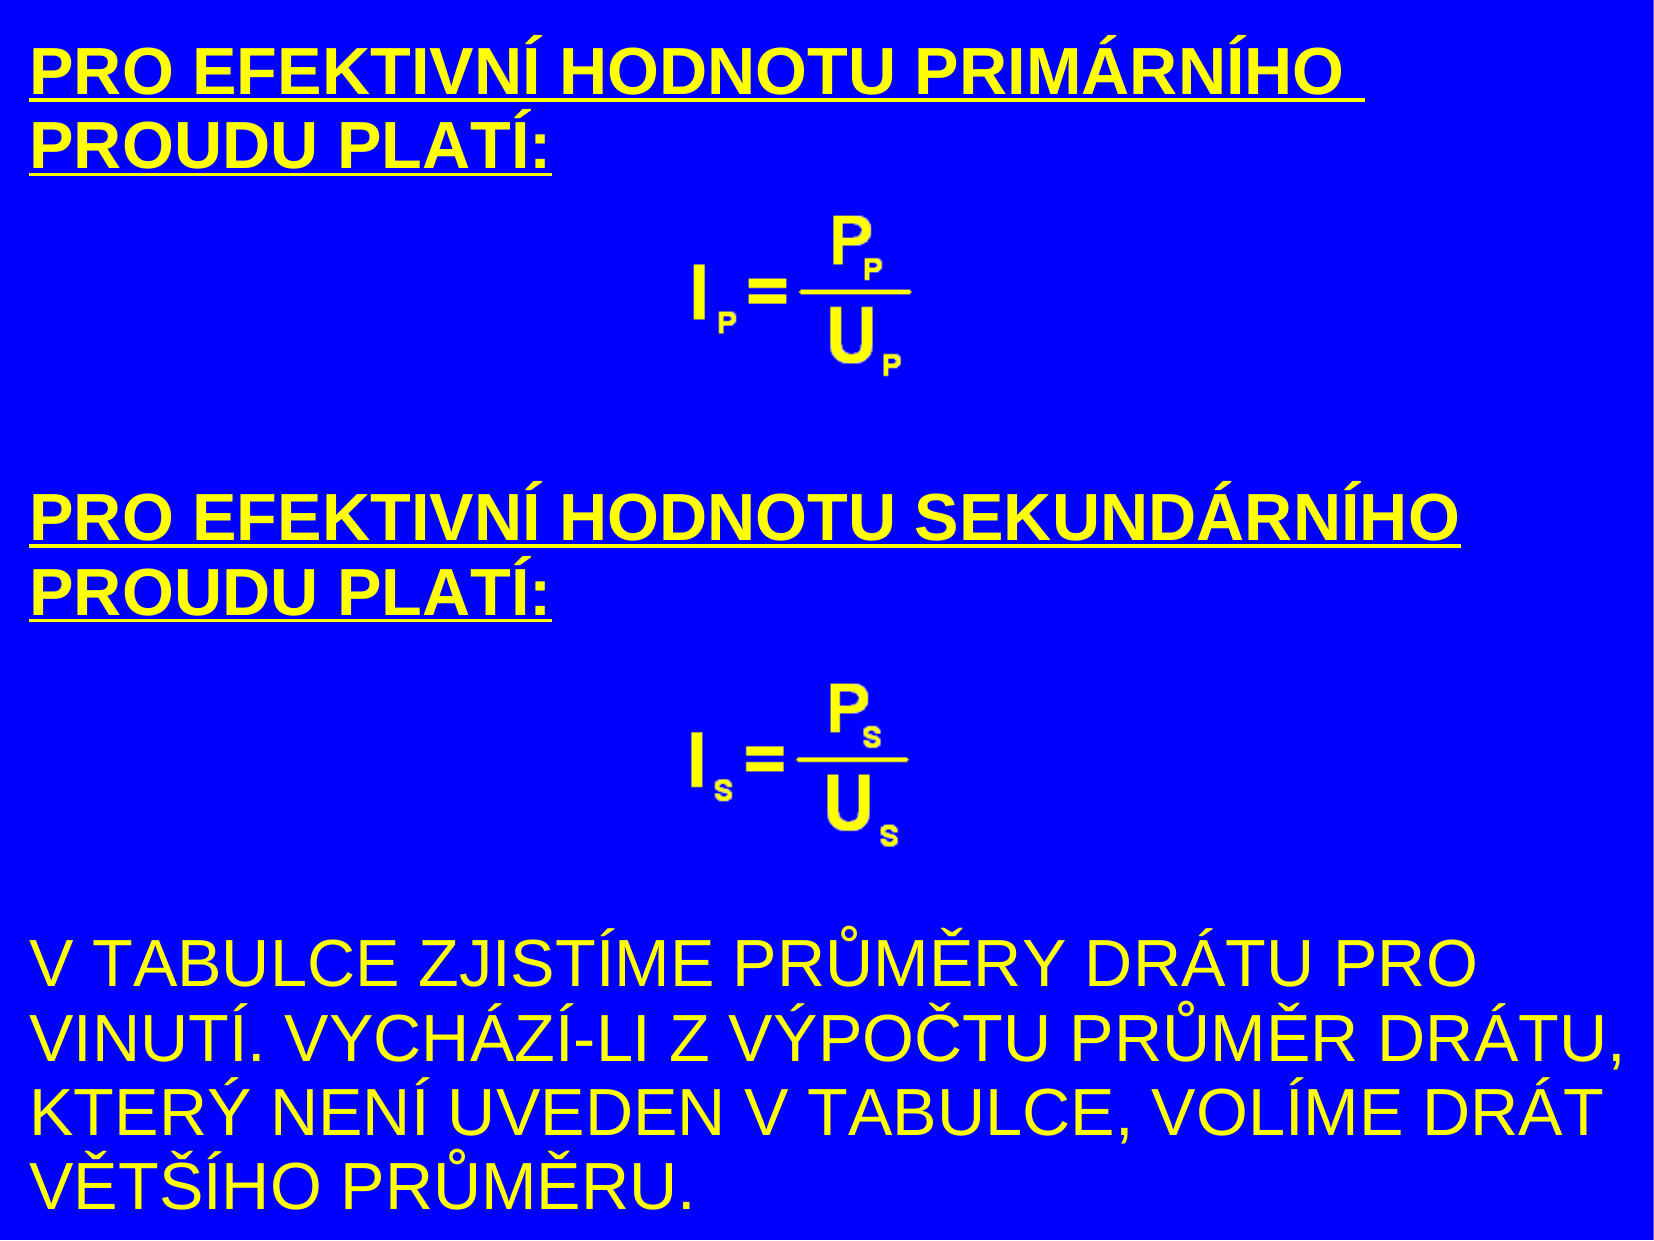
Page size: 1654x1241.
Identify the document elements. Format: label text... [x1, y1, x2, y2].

picture [658, 183, 945, 414]
picture [651, 637, 945, 886]
subtitle PRO EFEKTIVNÍ HODNOTU PRIMÁRNÍHO PROUDU PLATÍ: PRO EFEKTIVNÍ HODNOTU SEKUNDÁRNÍHO PROUDU PLATÍ: V TABULCE ZJISTÍME PRŮMĚRY DRÁTU PRO VINUTÍ. VYCHÁZÍ-LI Z VÝPOČTU PRŮMĚR DRÁTU, KTERÝ NENÍ UVEDEN V TABULCE, VOLÍME DRÁT VĚTŠÍHO PRŮMĚRU. [29, 29, 1654, 1226]
